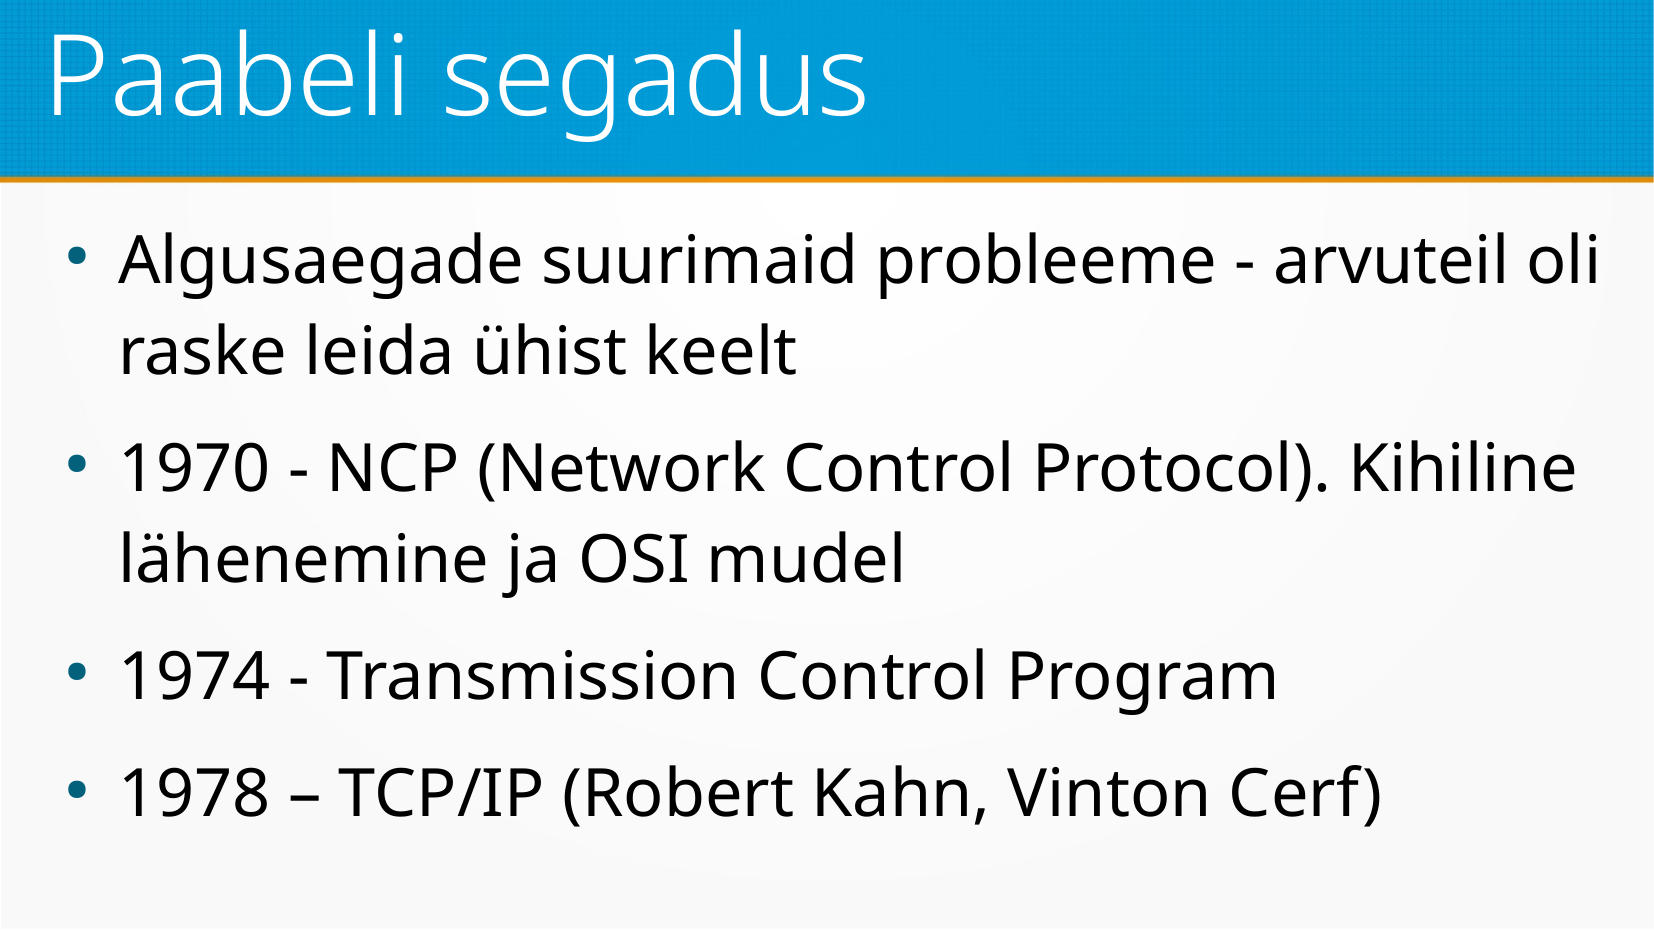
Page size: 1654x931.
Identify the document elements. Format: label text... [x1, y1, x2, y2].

list Algusaegade suurimaid probleeme - arvuteil oli raske leida ühist keelt 1970 - NCP (Network Control Protocol). Kihiline lähenemine ja OSI mudel 1974 - Transmission Control Program 1978 – TCP/IP (Robert Kahn, Vinton Cerf) [47, 212, 1607, 902]
title Paabeli segadus [43, 0, 1619, 149]
picture [0, 175, 1654, 931]
